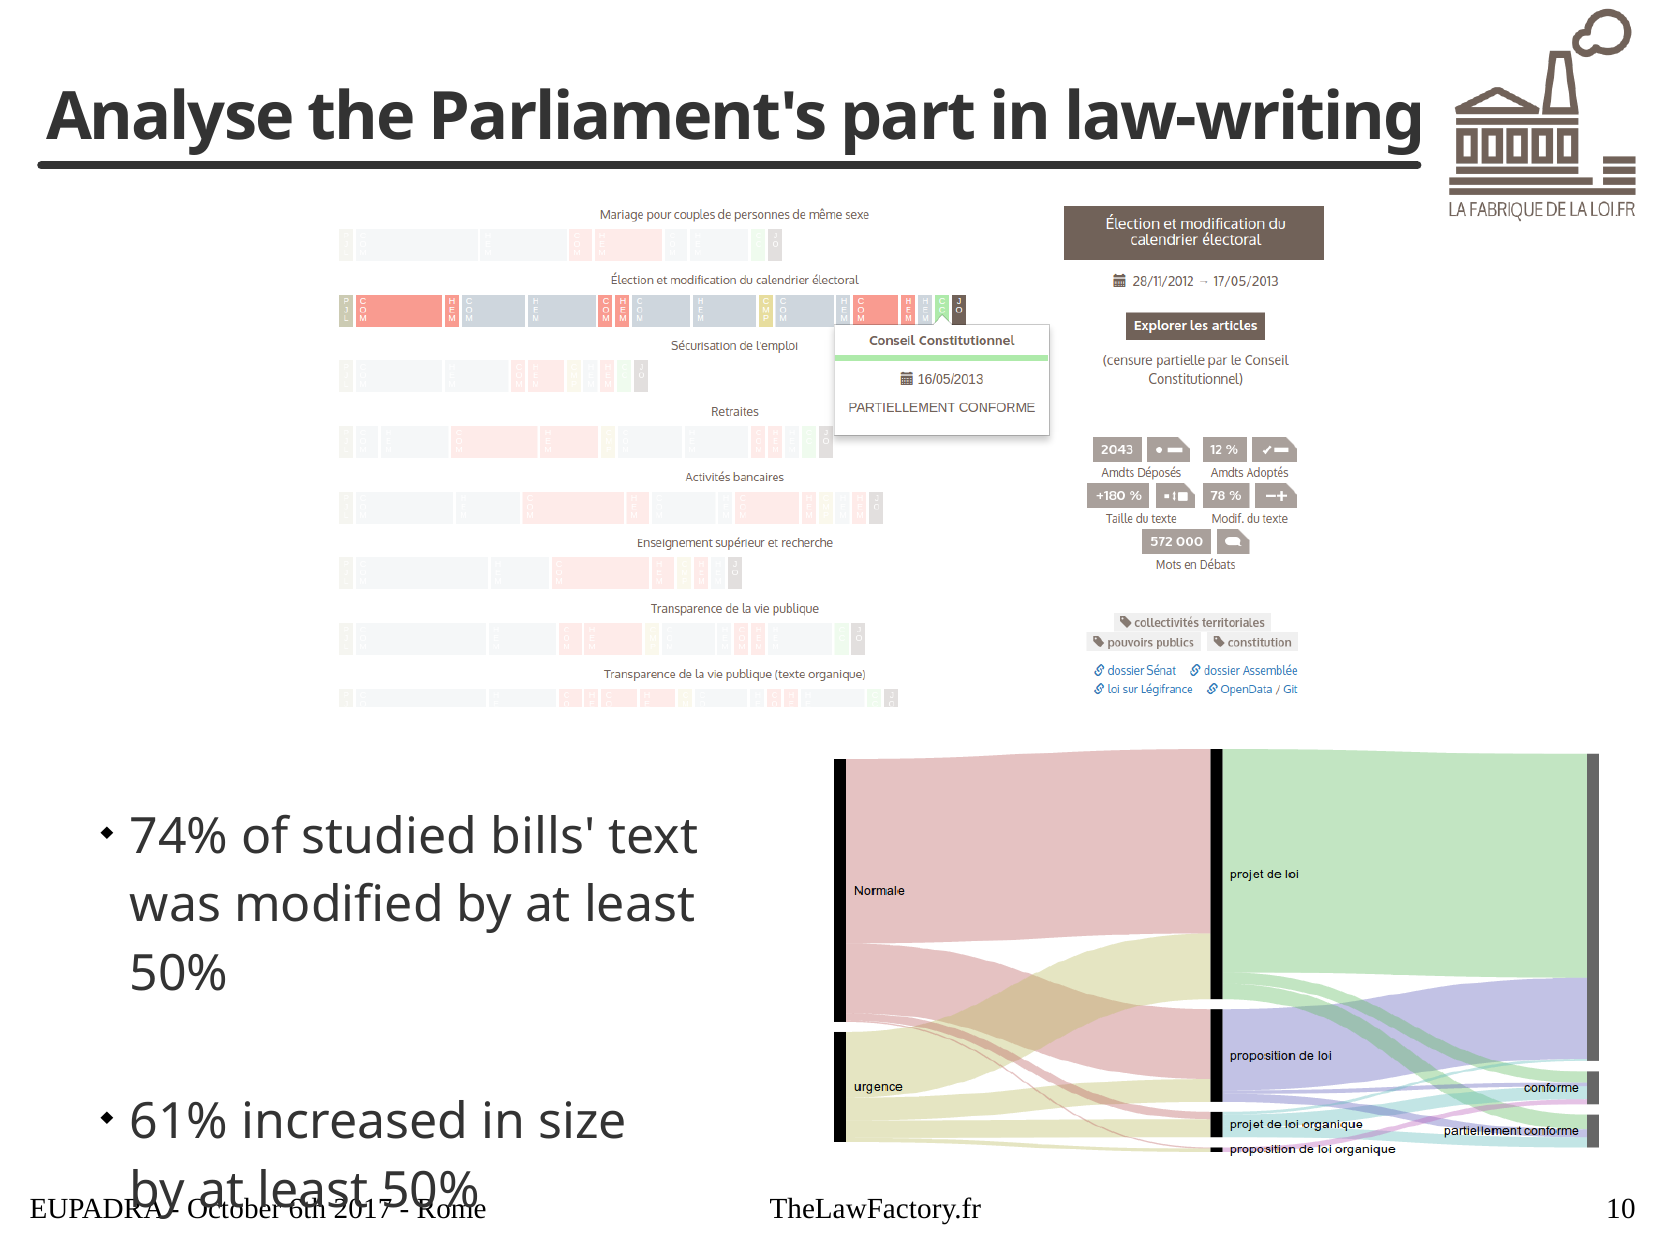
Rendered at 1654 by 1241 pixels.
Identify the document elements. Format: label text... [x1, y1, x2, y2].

picture [1429, 0, 1654, 225]
text_box [29, 37, 1518, 204]
picture [330, 206, 1324, 707]
list 74% of studied bills' text was modified by at least 50% 61% increased in size by at least 50% [65, 799, 792, 1223]
picture [823, 732, 1607, 1170]
